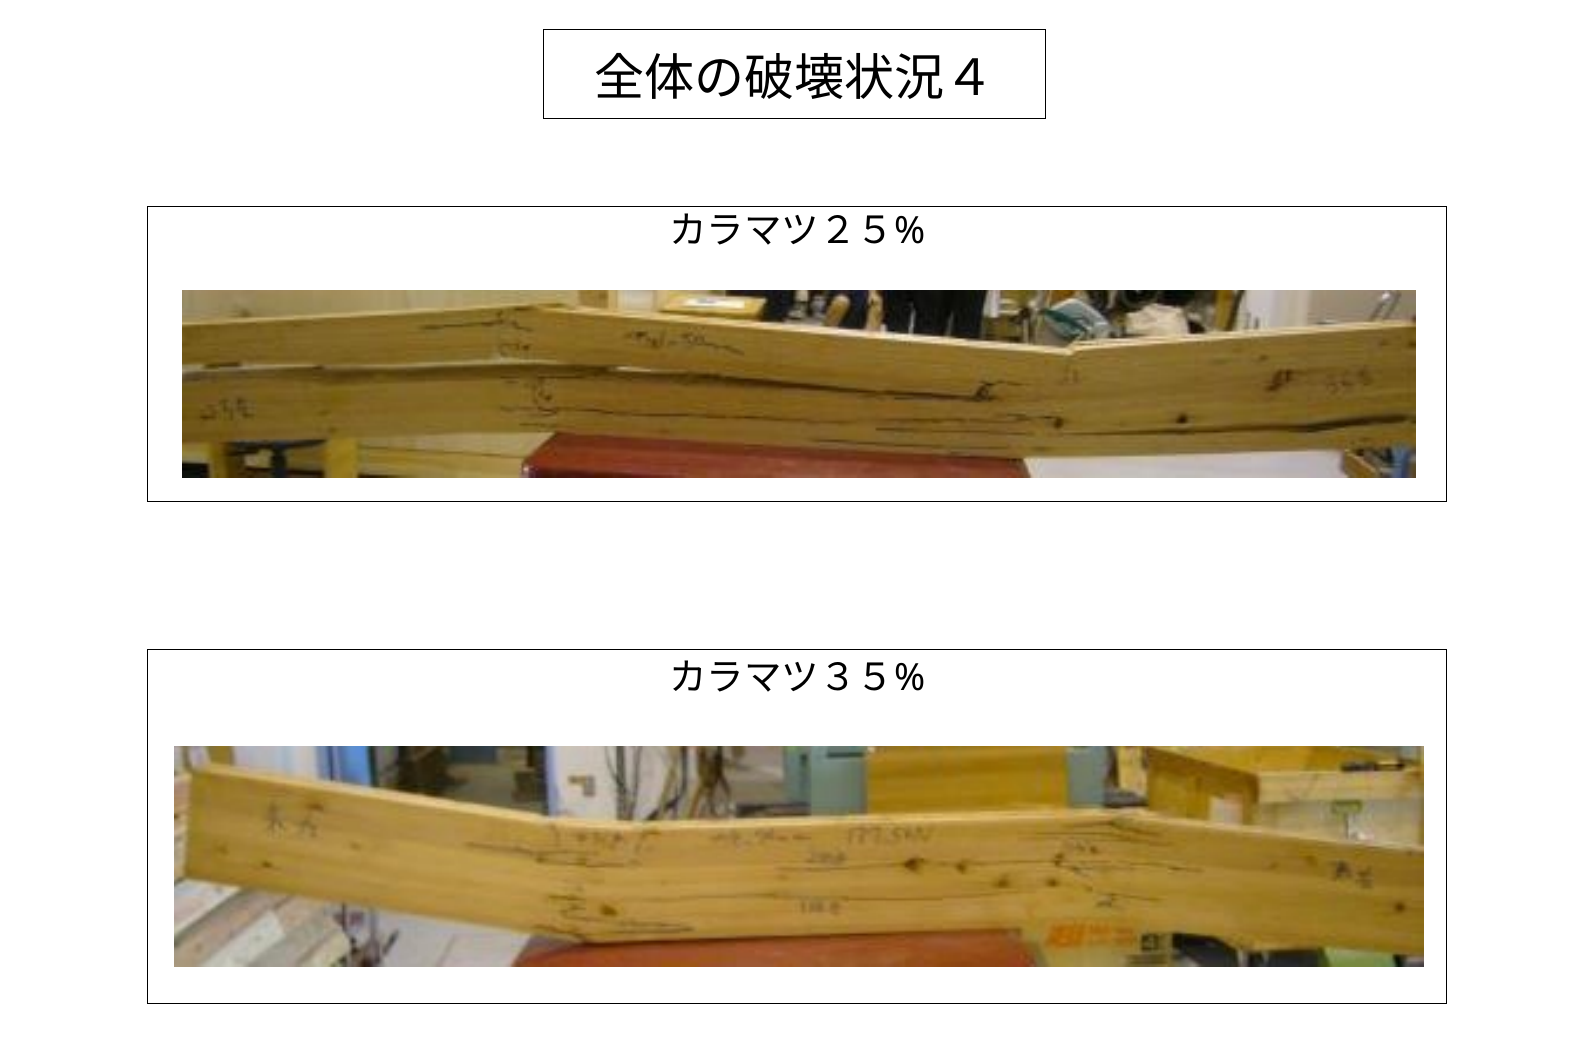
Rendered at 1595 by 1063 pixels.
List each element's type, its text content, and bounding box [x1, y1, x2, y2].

text_box 全体の破壊状況４ [543, 29, 1046, 119]
text_box カラマツ３５% [147, 649, 1447, 1004]
text_box カラマツ２５% [147, 206, 1447, 502]
